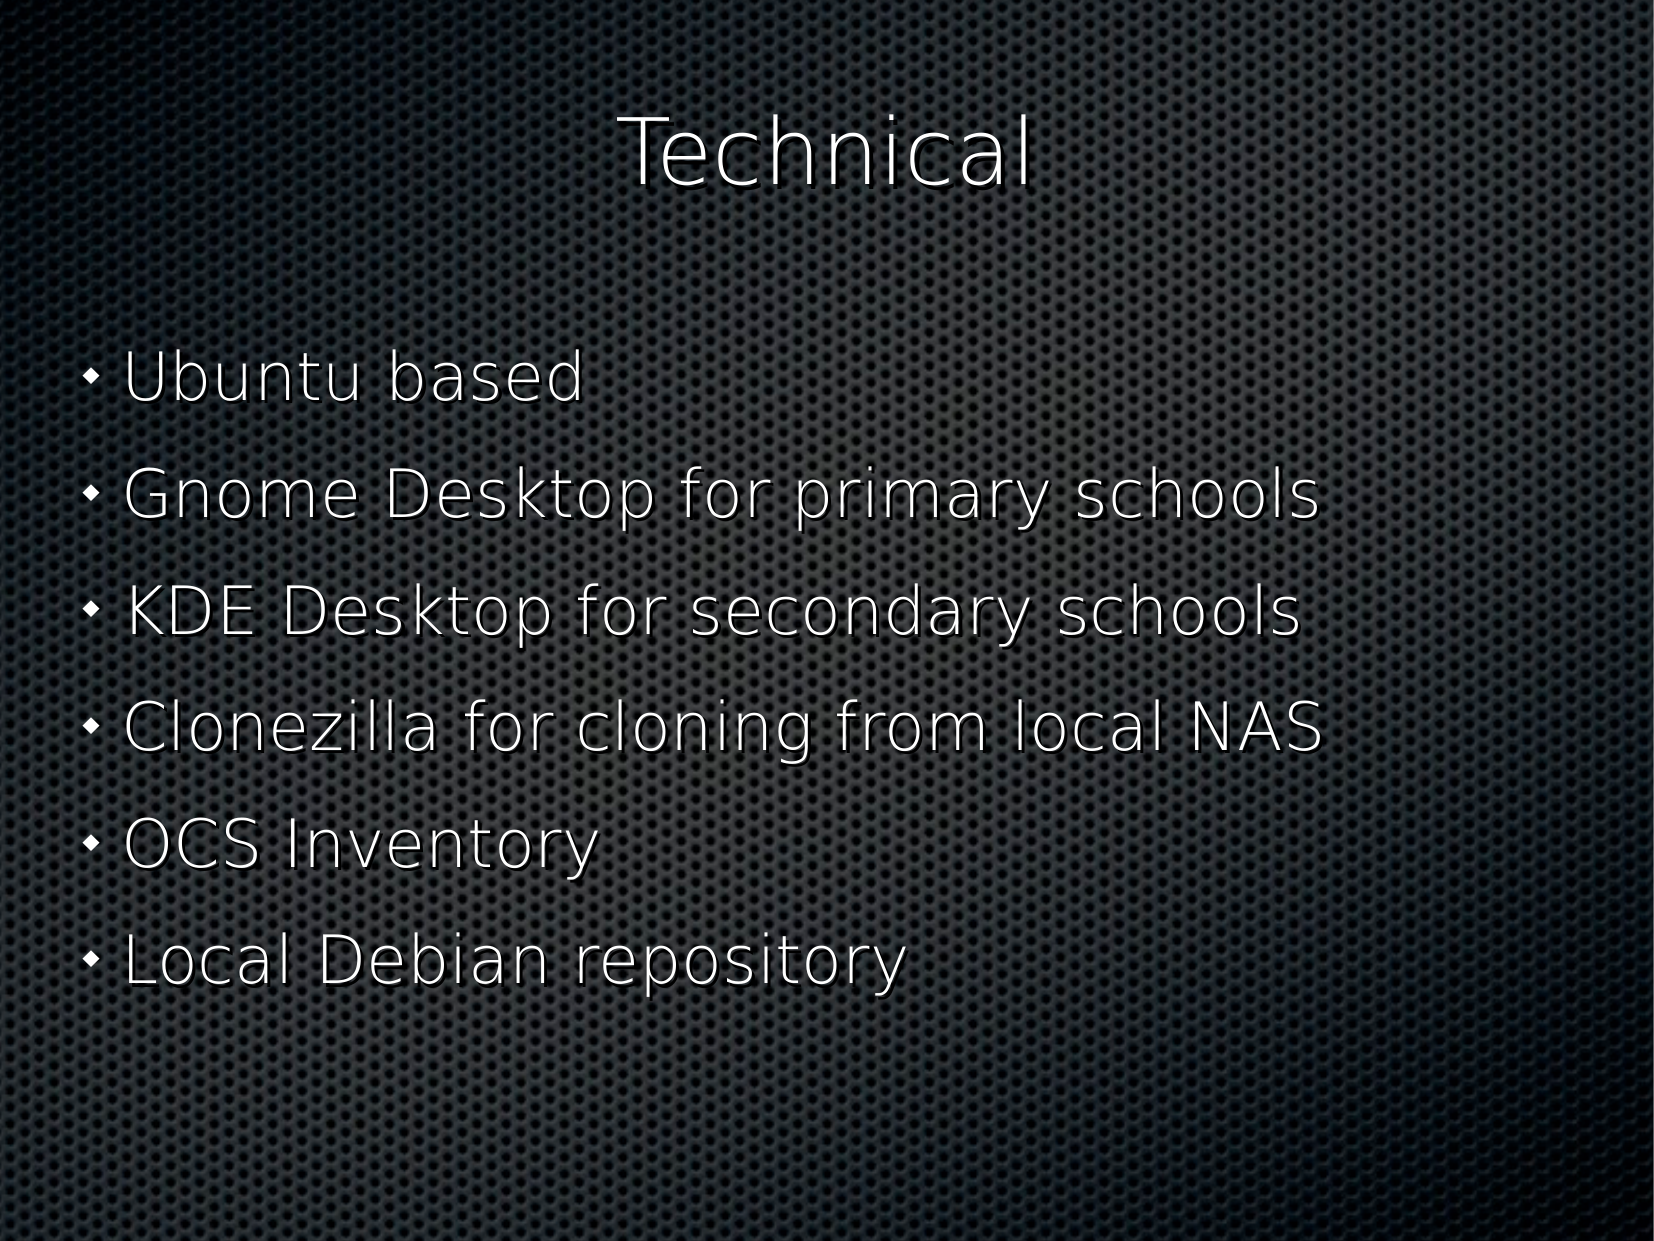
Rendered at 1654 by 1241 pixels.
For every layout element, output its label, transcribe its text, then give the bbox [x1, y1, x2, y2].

picture [0, 0, 1654, 1241]
subtitle Ubuntu based Gnome Desktop for primary schools KDE Desktop for secondary schools Clonezilla for cloning from local NAS OCS Inventory Local Debian repository [82, 290, 1538, 1010]
title Technical [82, 49, 1571, 257]
